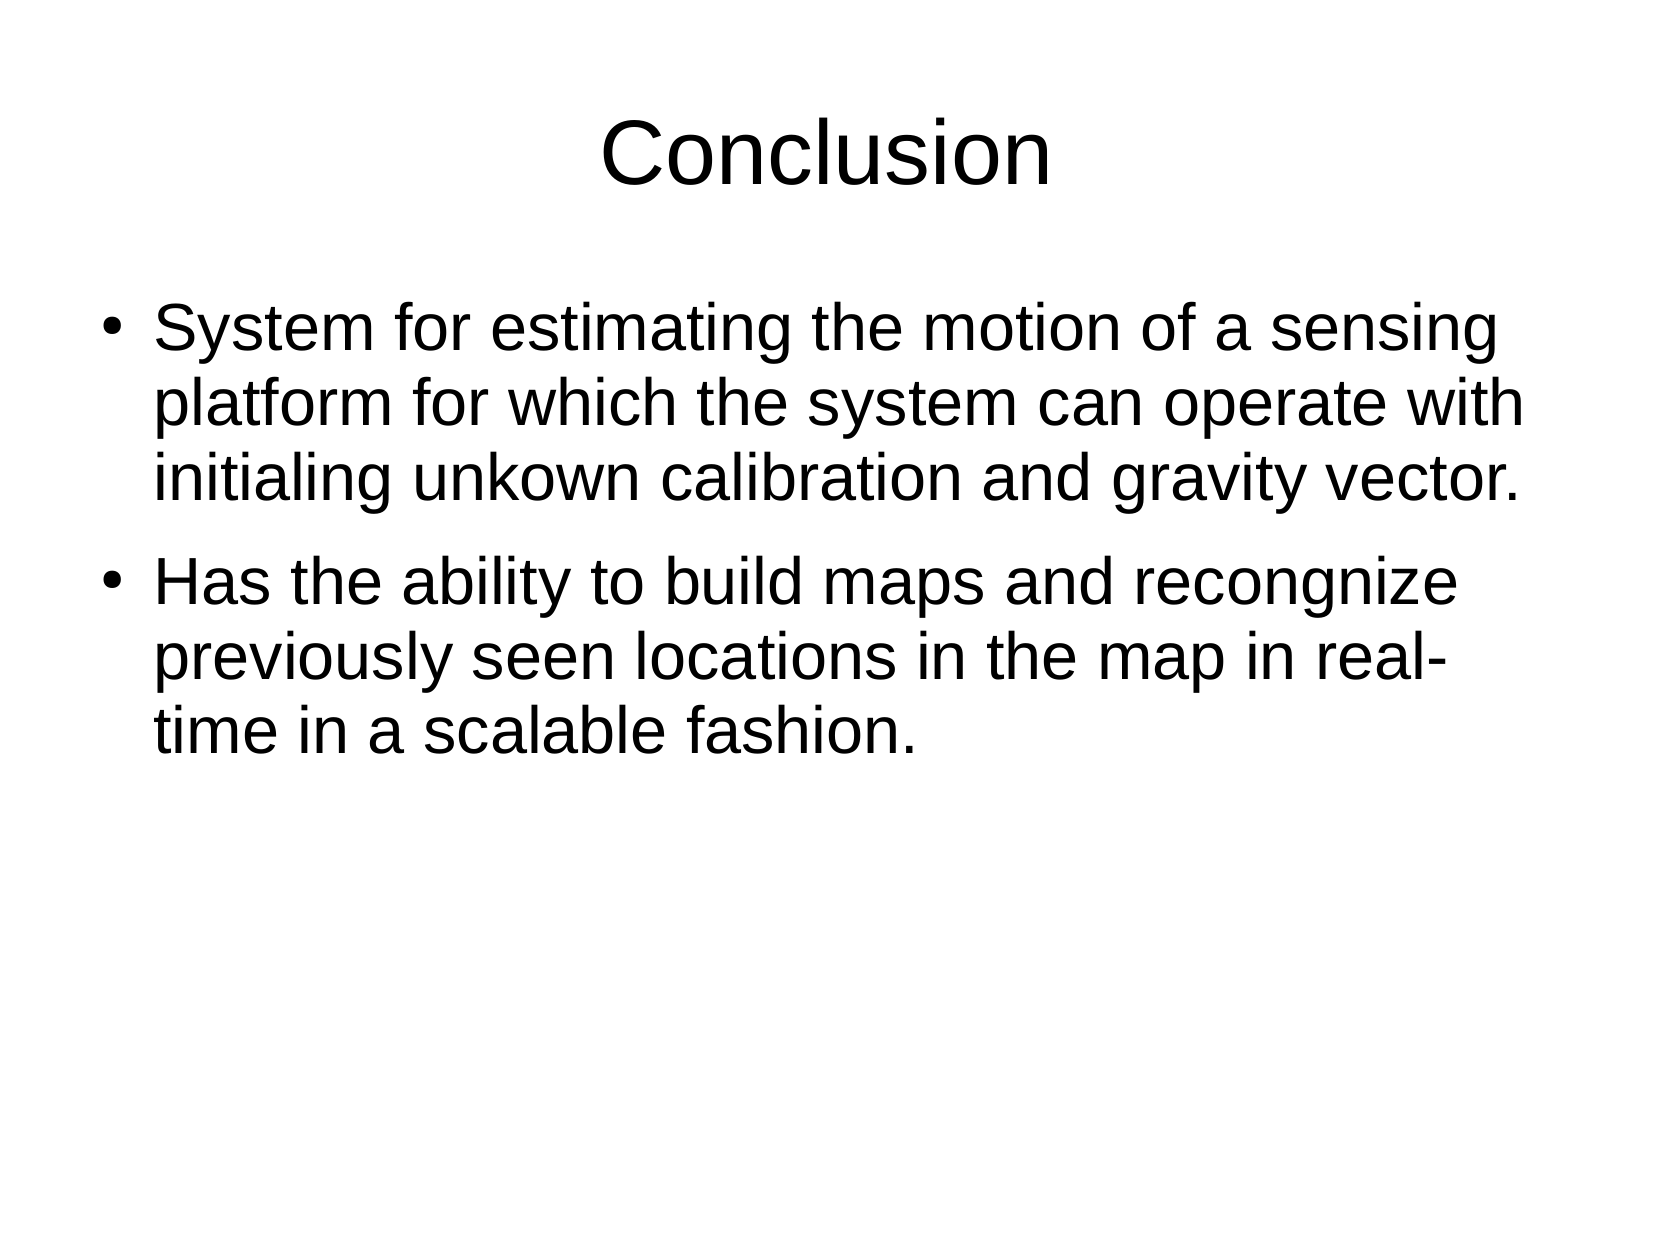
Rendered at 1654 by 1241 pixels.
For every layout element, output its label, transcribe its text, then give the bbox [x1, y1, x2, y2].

title Conclusion [82, 49, 1571, 257]
list System for estimating the motion of a sensing platform for which the system can operate with initialing unkown calibration and gravity vector. Has the ability to build maps and recongnize previously seen locations in the map in real-time in a scalable fashion. [82, 290, 1571, 1010]
